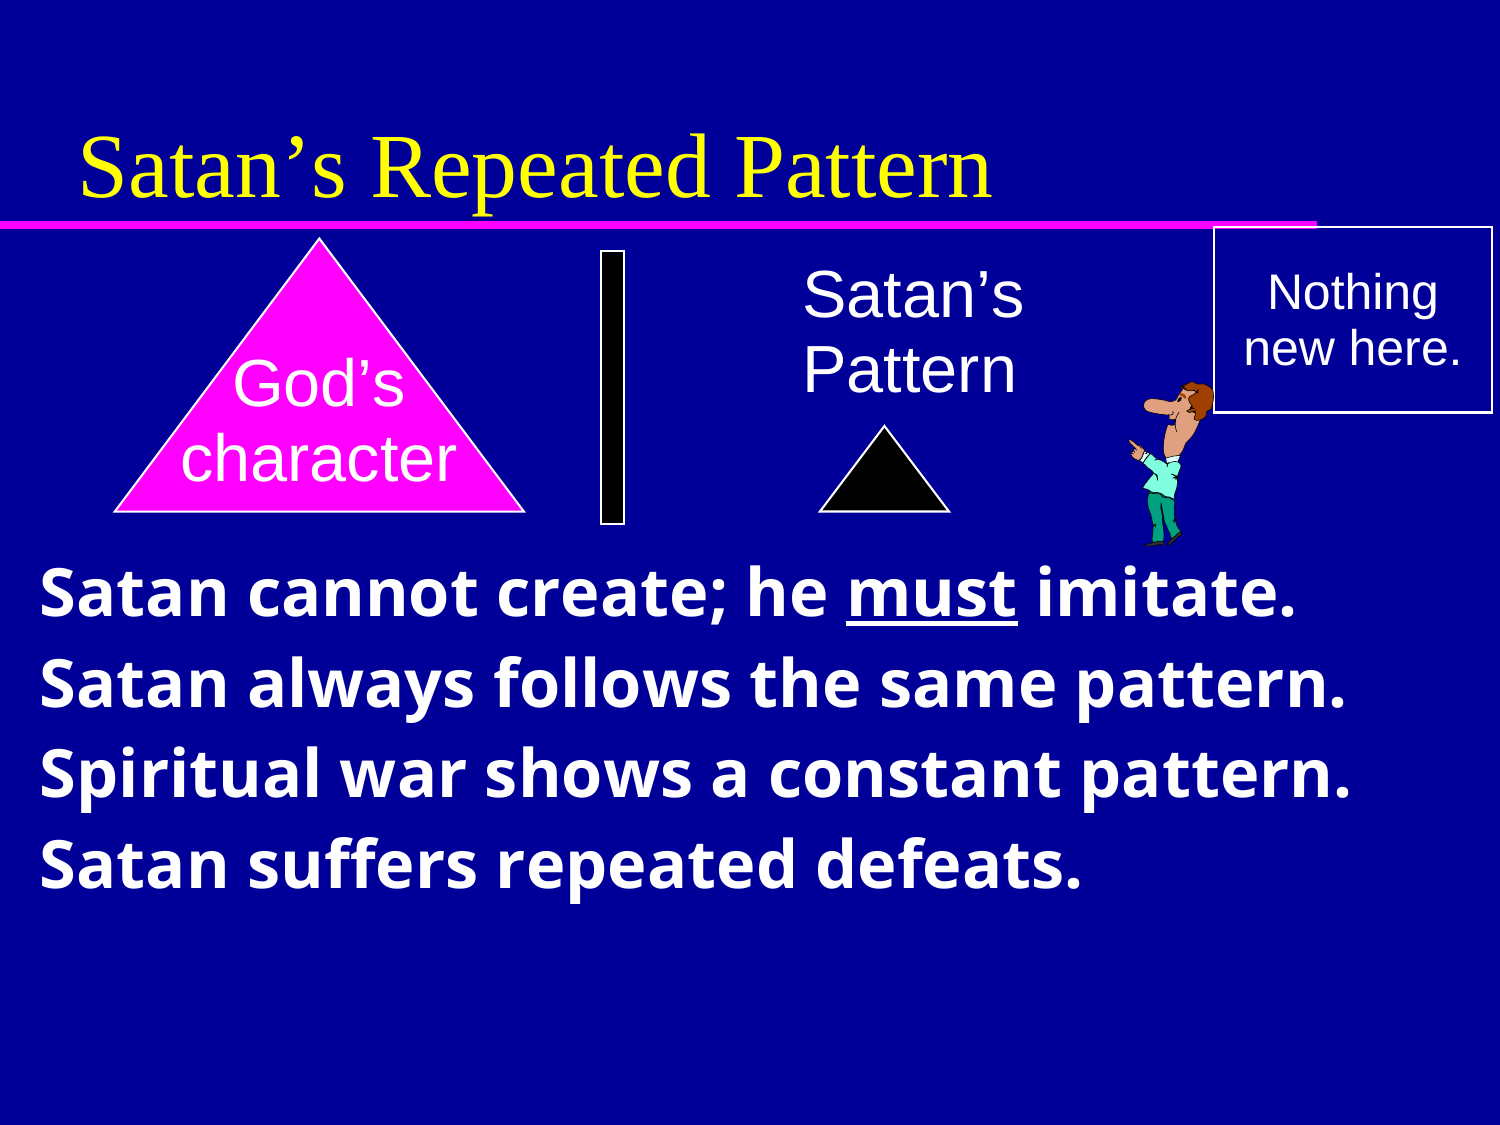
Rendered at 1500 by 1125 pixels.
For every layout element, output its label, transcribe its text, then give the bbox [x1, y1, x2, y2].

chart [1128, 381, 1215, 547]
text_box Satan’s Pattern [787, 249, 1188, 415]
text_box Nothing new here. [1213, 227, 1493, 413]
list Satan cannot create; he must imitate. Satan always follows the same pattern. Spiritual war shows a constant pattern. Satan suffers repeated defeats. [24, 537, 1500, 1051]
text_box [601, 250, 624, 524]
text_box [819, 425, 949, 512]
title Satan’s Repeated Pattern [62, 43, 1338, 225]
text_box God’s character [114, 238, 524, 512]
